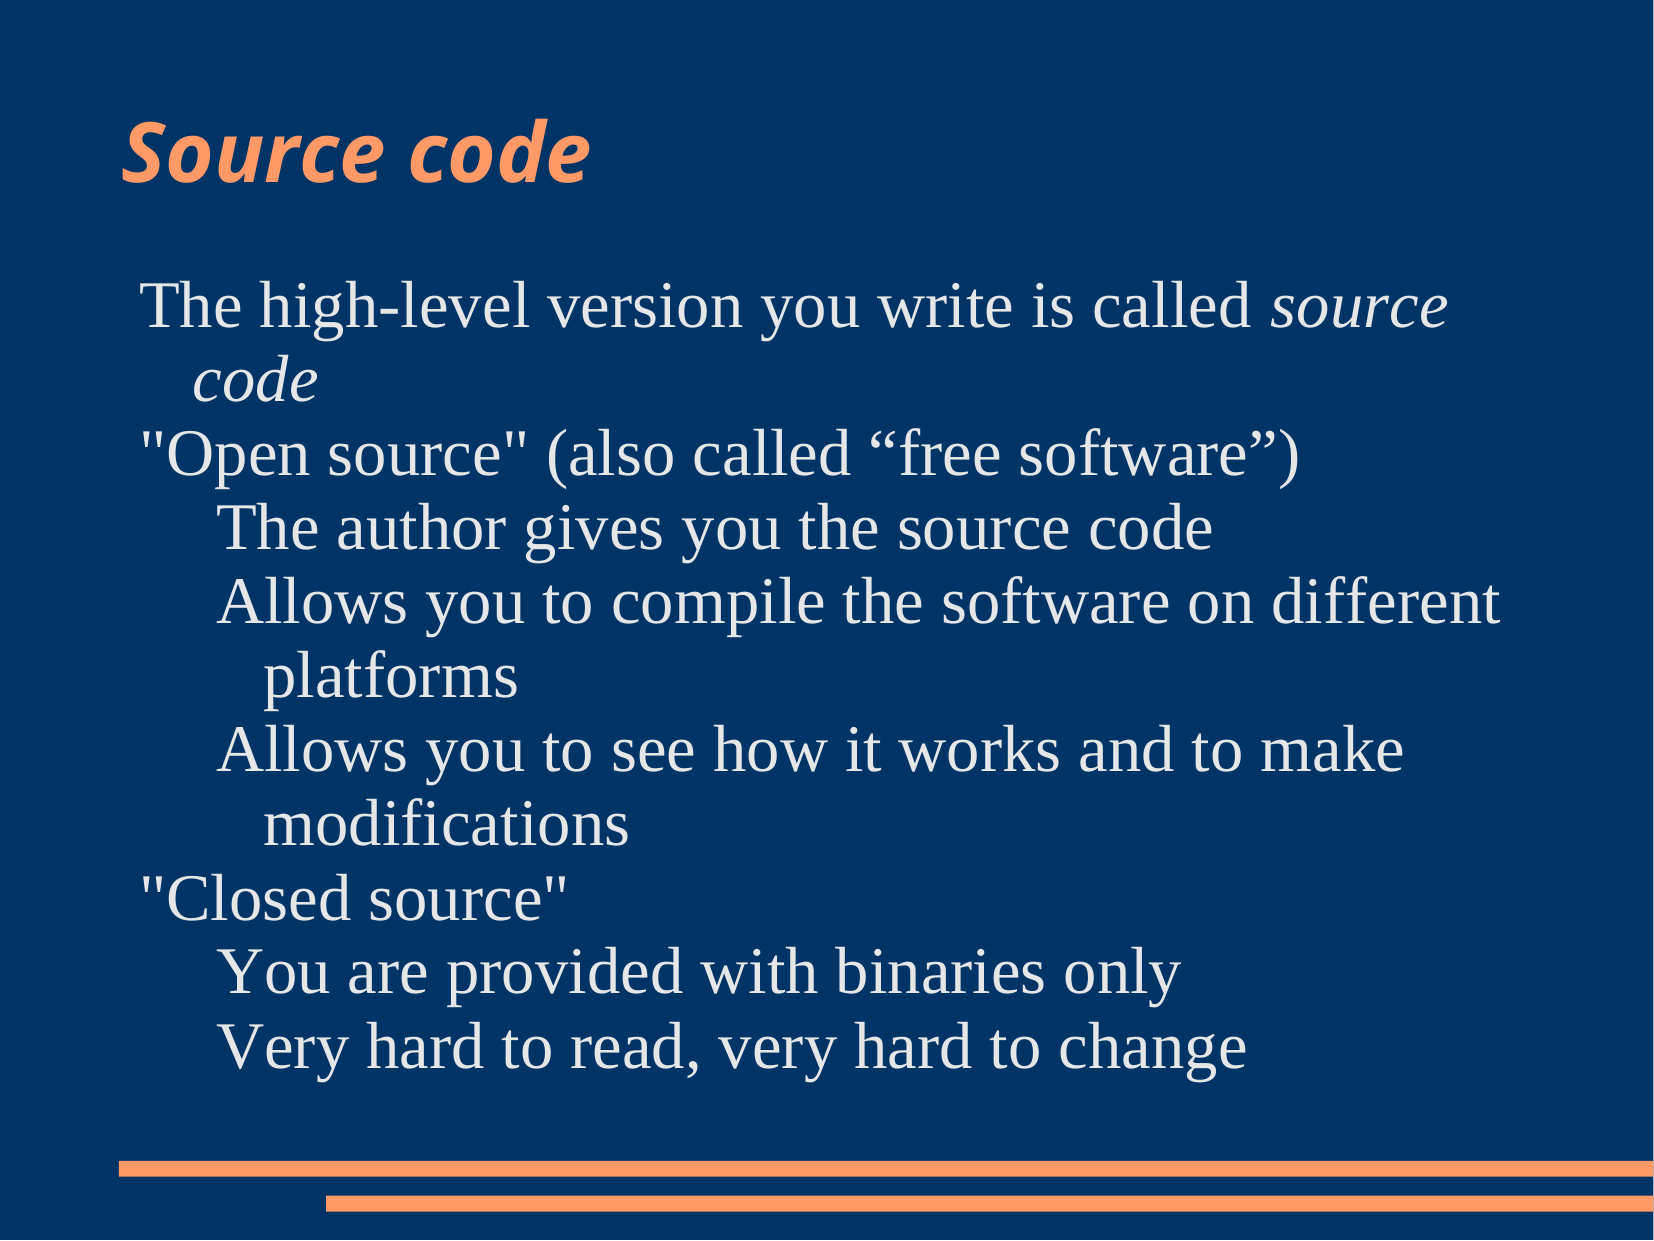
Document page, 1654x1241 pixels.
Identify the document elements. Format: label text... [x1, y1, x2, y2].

list The high-level version you write is called source code "Open source" (also called “free software”) The author gives you the source code Allows you to compile the software on different platforms Allows you to see how it works and to make modifications "Closed source" You are provided with binaries only Very hard to read, very hard to change [121, 267, 1561, 1080]
title Source code [121, 46, 1534, 254]
